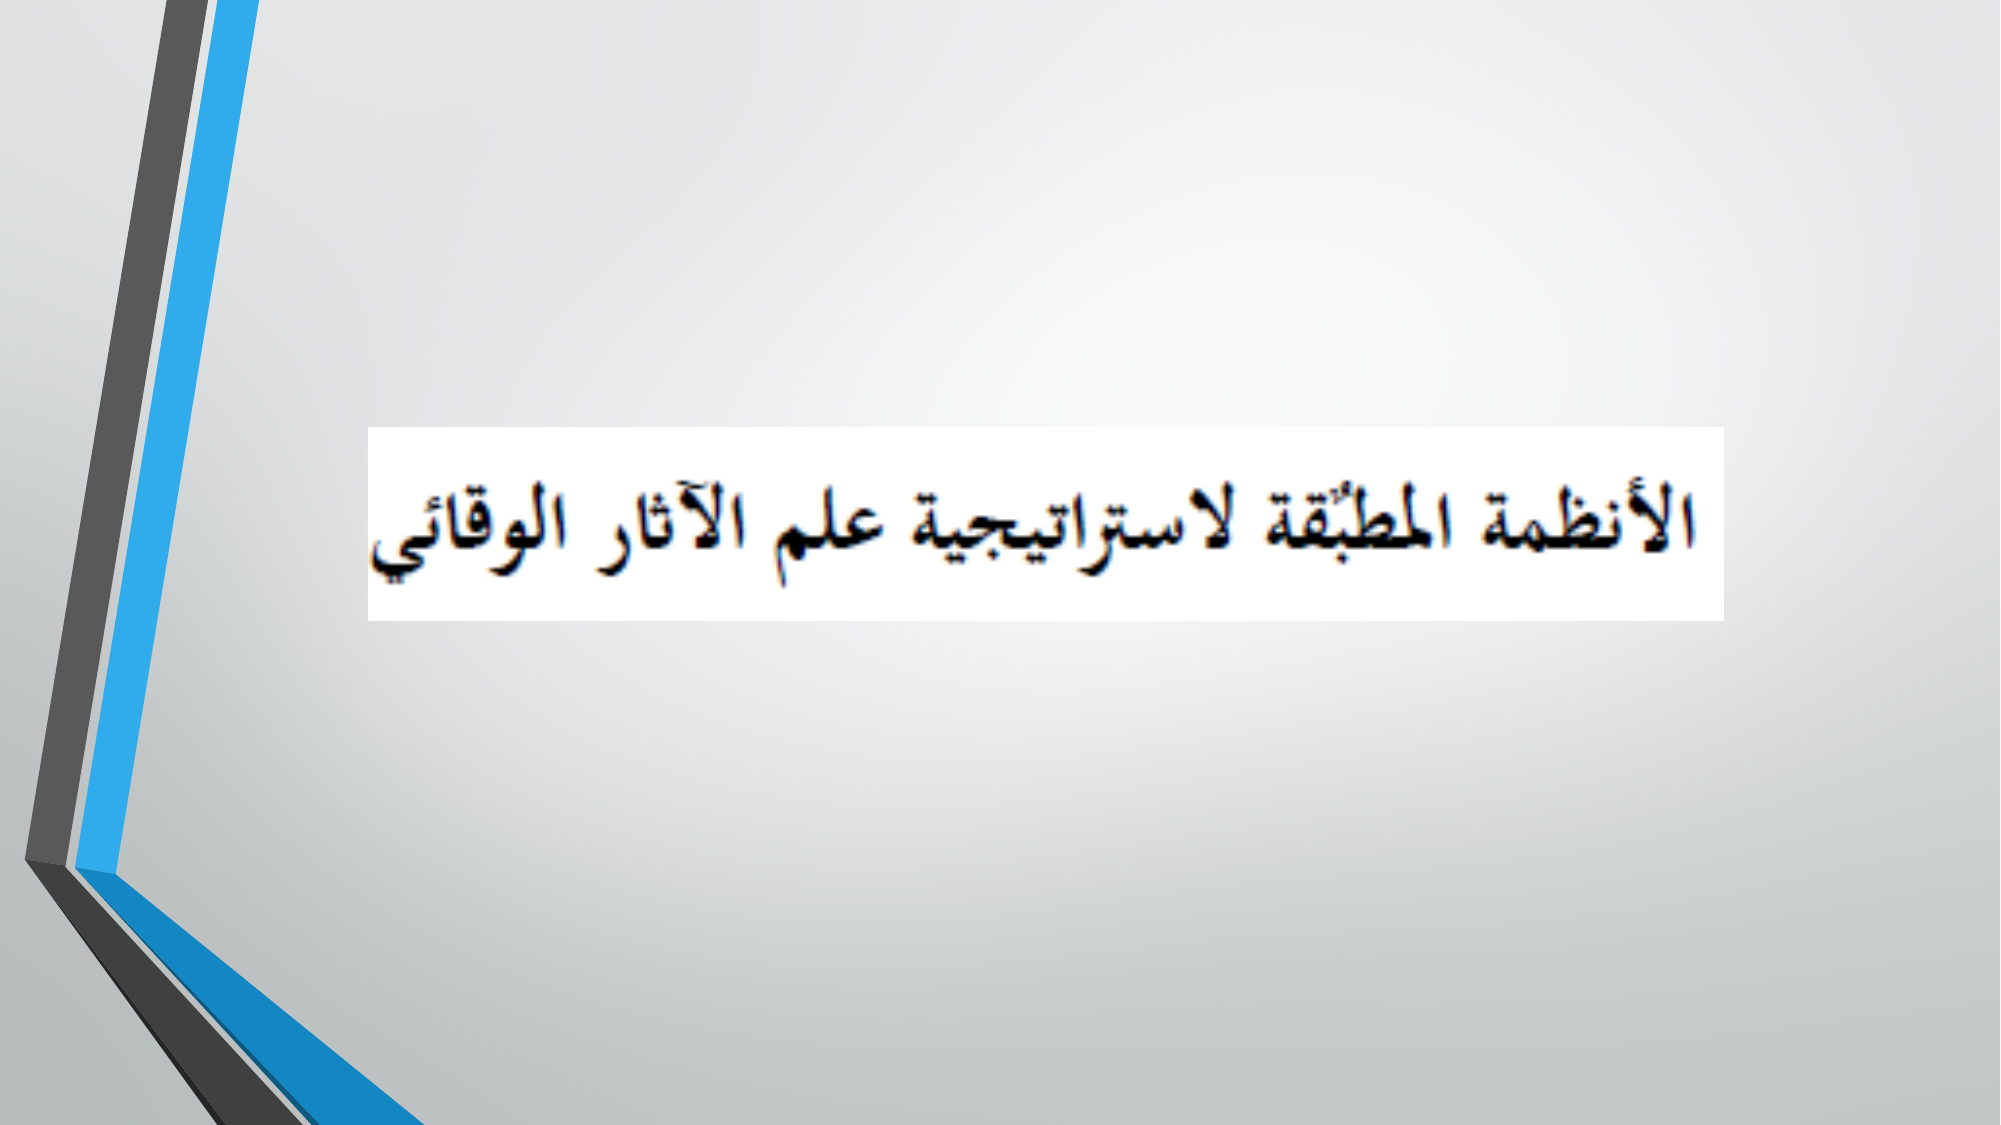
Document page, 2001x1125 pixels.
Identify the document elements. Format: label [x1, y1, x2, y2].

picture [367, 427, 1724, 621]
